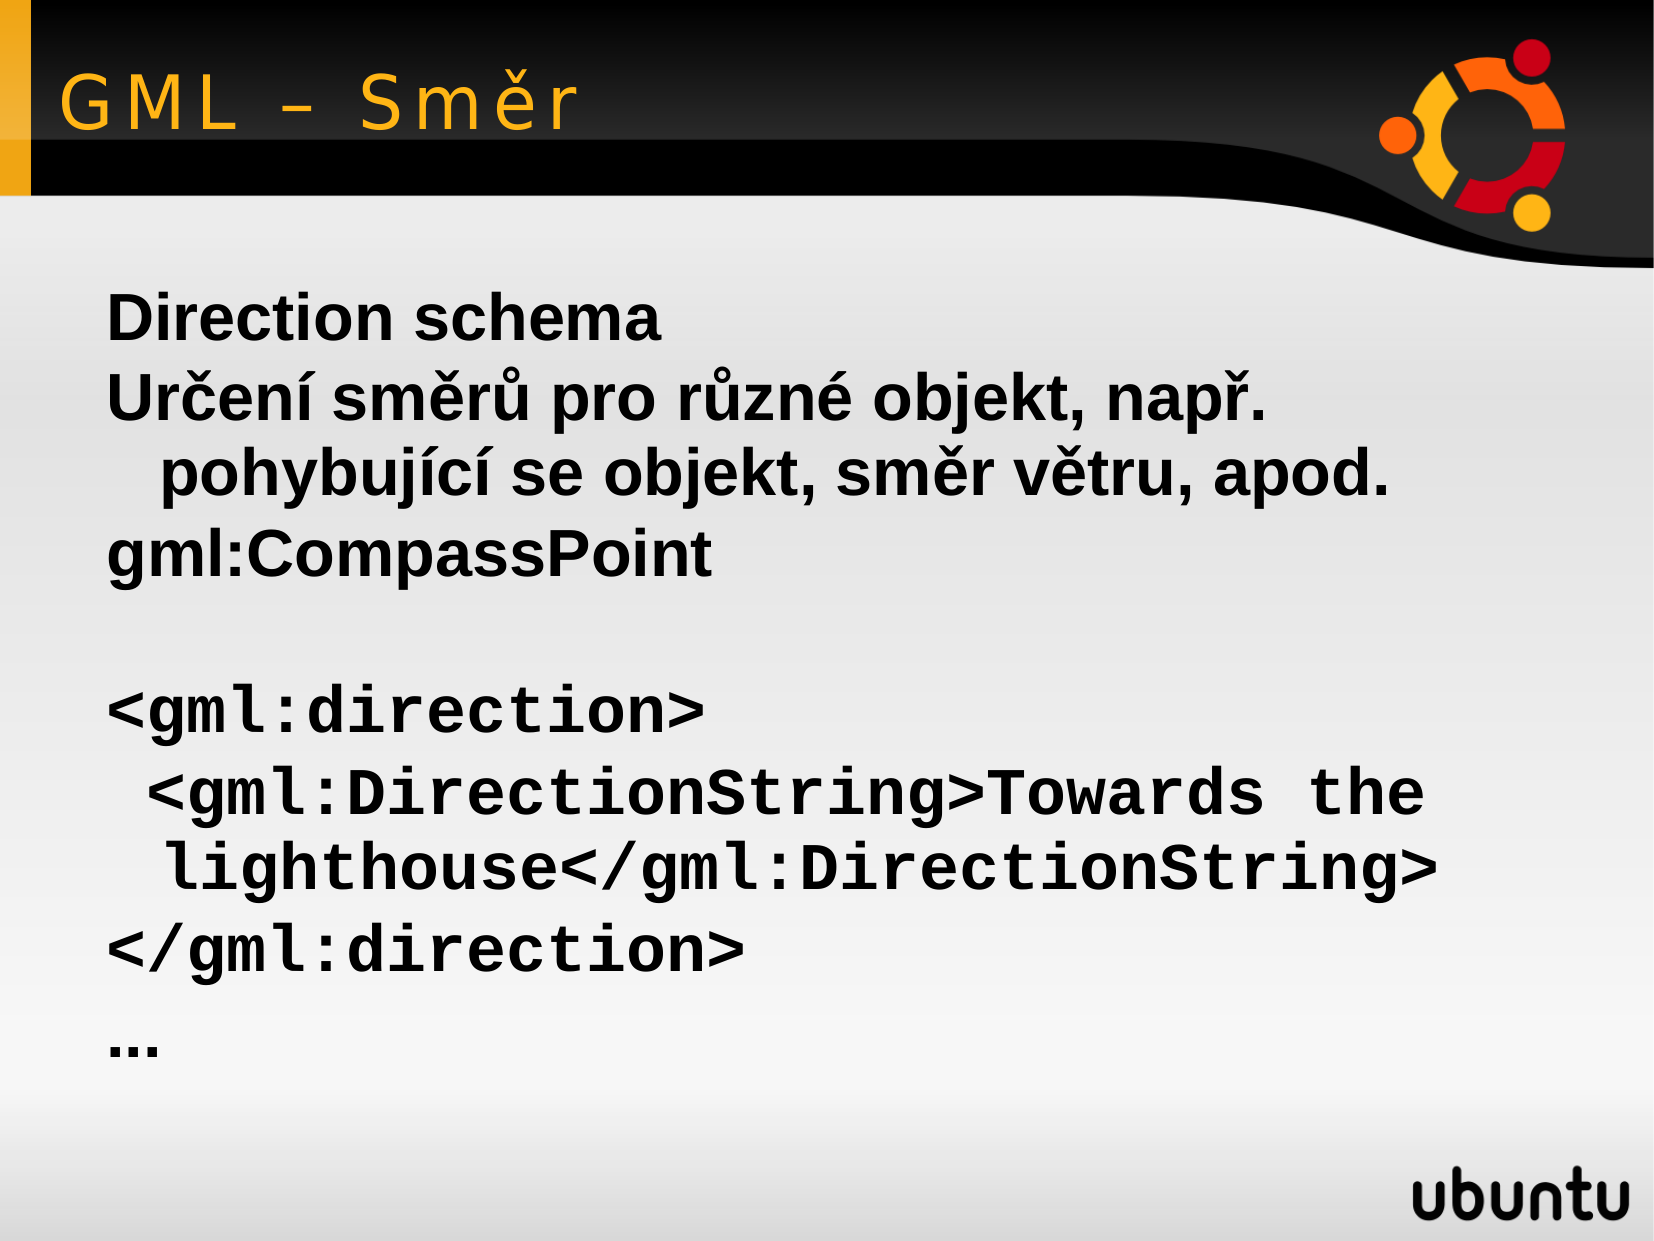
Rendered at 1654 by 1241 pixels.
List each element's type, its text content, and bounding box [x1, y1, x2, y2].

picture [0, 0, 1654, 1241]
title GML – Směr [59, 29, 1270, 178]
list Direction schema Určení směrů pro různé objekt, např. pohybující se objekt, směr větru, apod. gml:CompassPoint <gml:direction> <gml:DirectionString>Towards the lighthouse</gml:DirectionString> </gml:direction> ... [88, 279, 1577, 1241]
